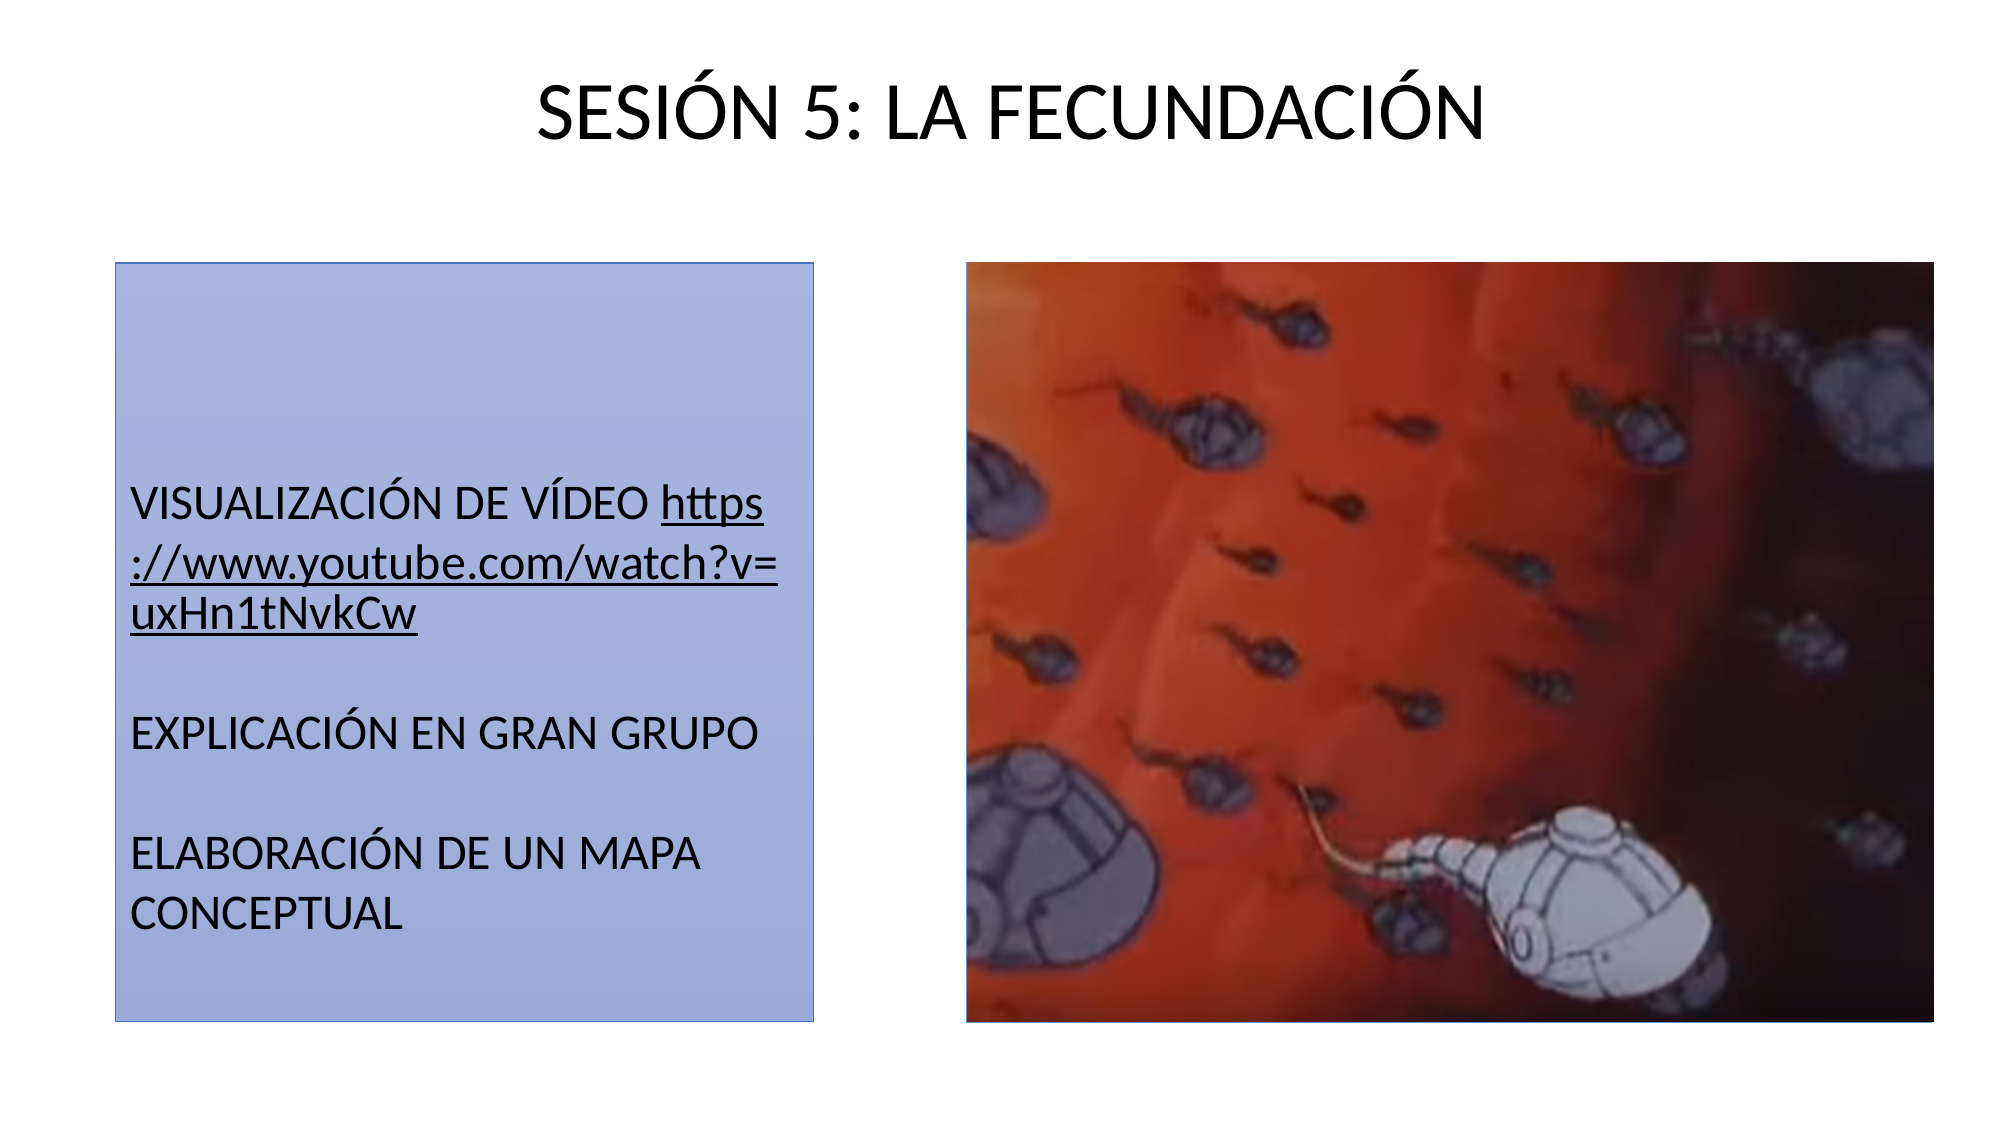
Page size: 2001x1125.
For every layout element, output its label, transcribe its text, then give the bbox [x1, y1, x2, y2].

picture [967, 263, 1934, 1022]
subtitle SESIÓN 5: LA FECUNDACIÓN [271, 60, 1772, 218]
text_box VISUALIZACIÓN DE VÍDEO https://www.youtube.com/watch?v=uxHn1tNvkCw EXPLICACIÓN EN GRAN GRUPO ELABORACIÓN DE UN MAPA CONCEPTUAL [115, 263, 813, 1022]
